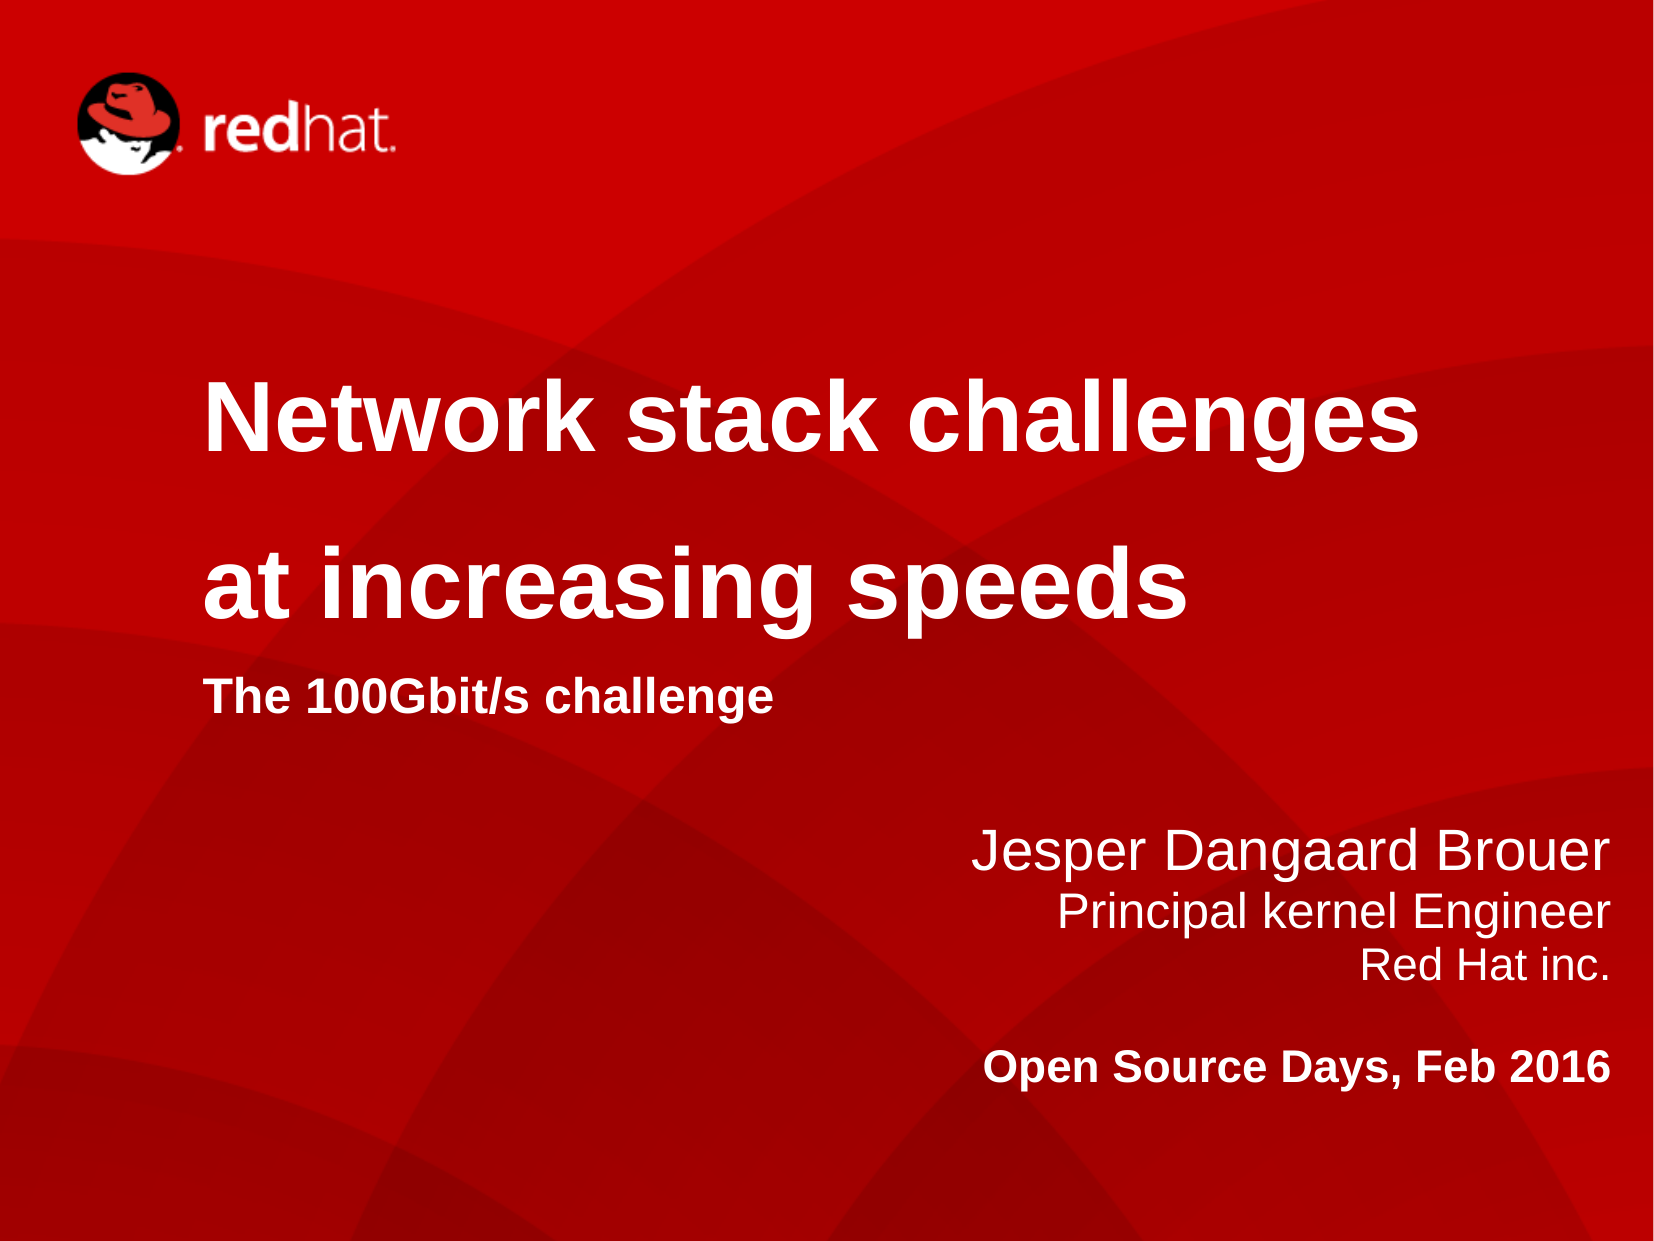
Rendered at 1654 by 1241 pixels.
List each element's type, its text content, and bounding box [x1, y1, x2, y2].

text_box Network stack challenges at increasing speeds The 100Gbit/s challenge [187, 297, 1463, 749]
picture [0, 0, 1654, 1241]
text_box Jesper Dangaard Brouer Principal kernel Engineer Red Hat inc. Open Source Days, Feb 2016 [149, 749, 1627, 1217]
